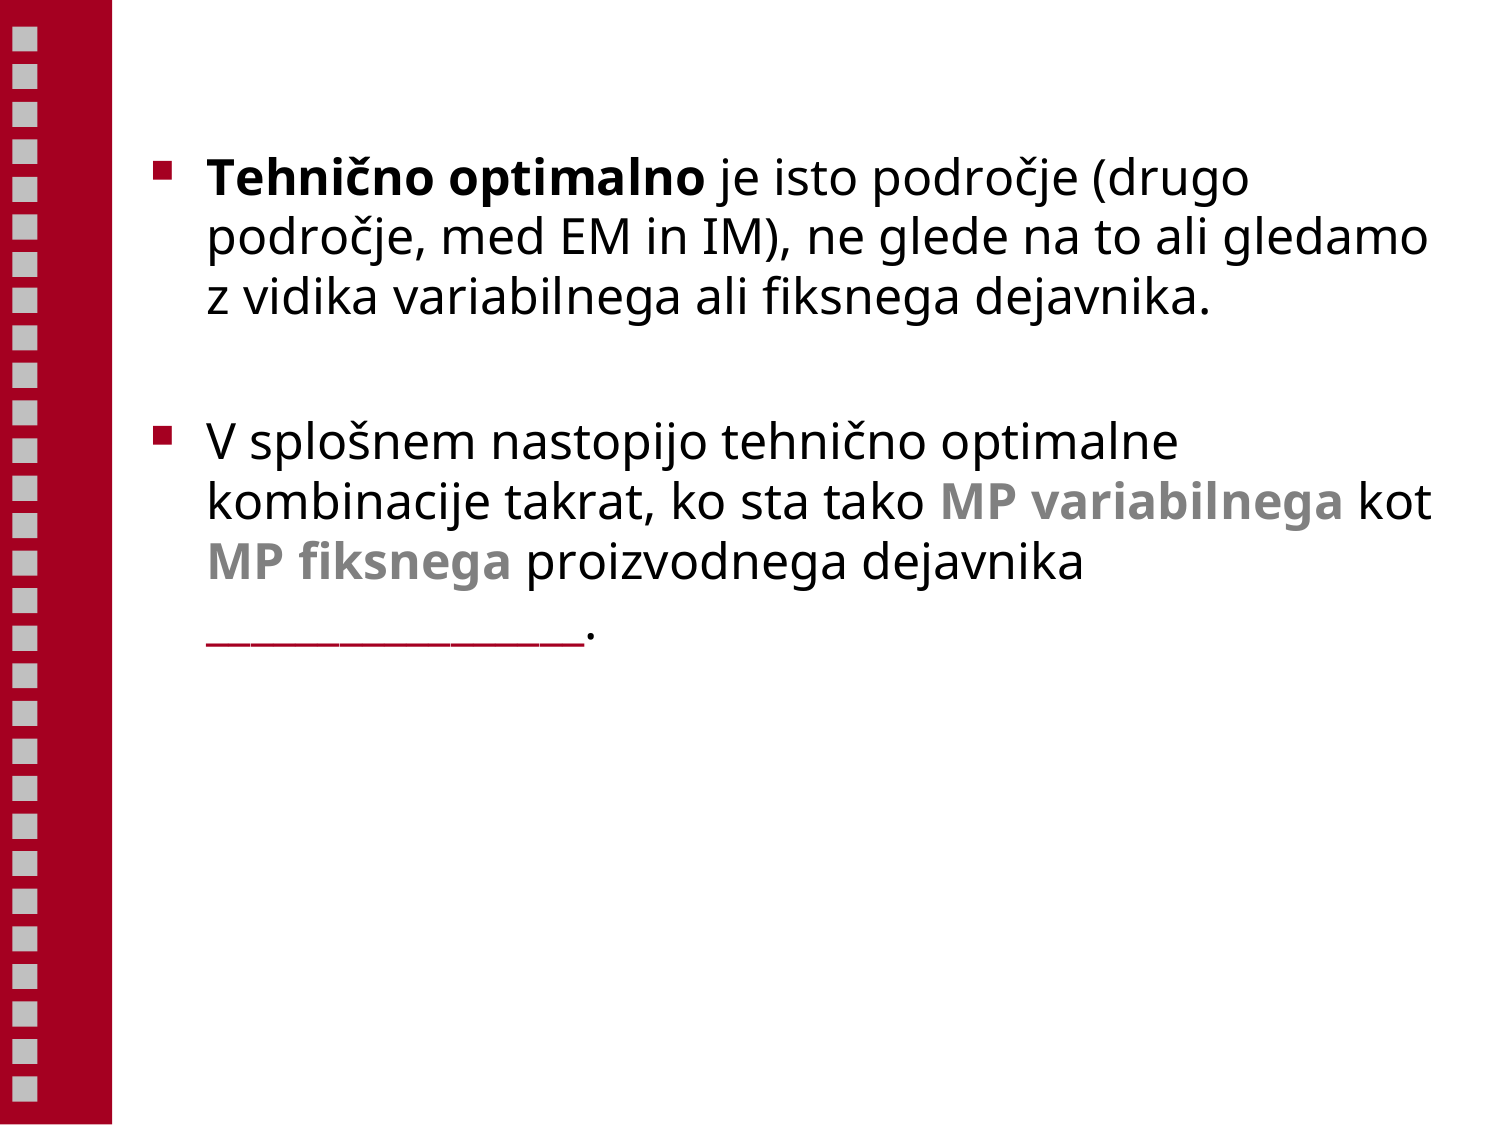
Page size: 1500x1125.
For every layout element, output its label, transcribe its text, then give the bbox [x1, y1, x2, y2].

list Tehnično optimalno je isto področje (drugo področje, med EM in IM), ne glede na to ali gledamo z vidika variabilnega ali fiksnega dejavnika. V splošnem nastopijo tehnično optimalne kombinacije takrat, ko sta tako MP variabilnega kot MP fiksnega proizvodnega dejavnika _________________. [135, 137, 1467, 988]
